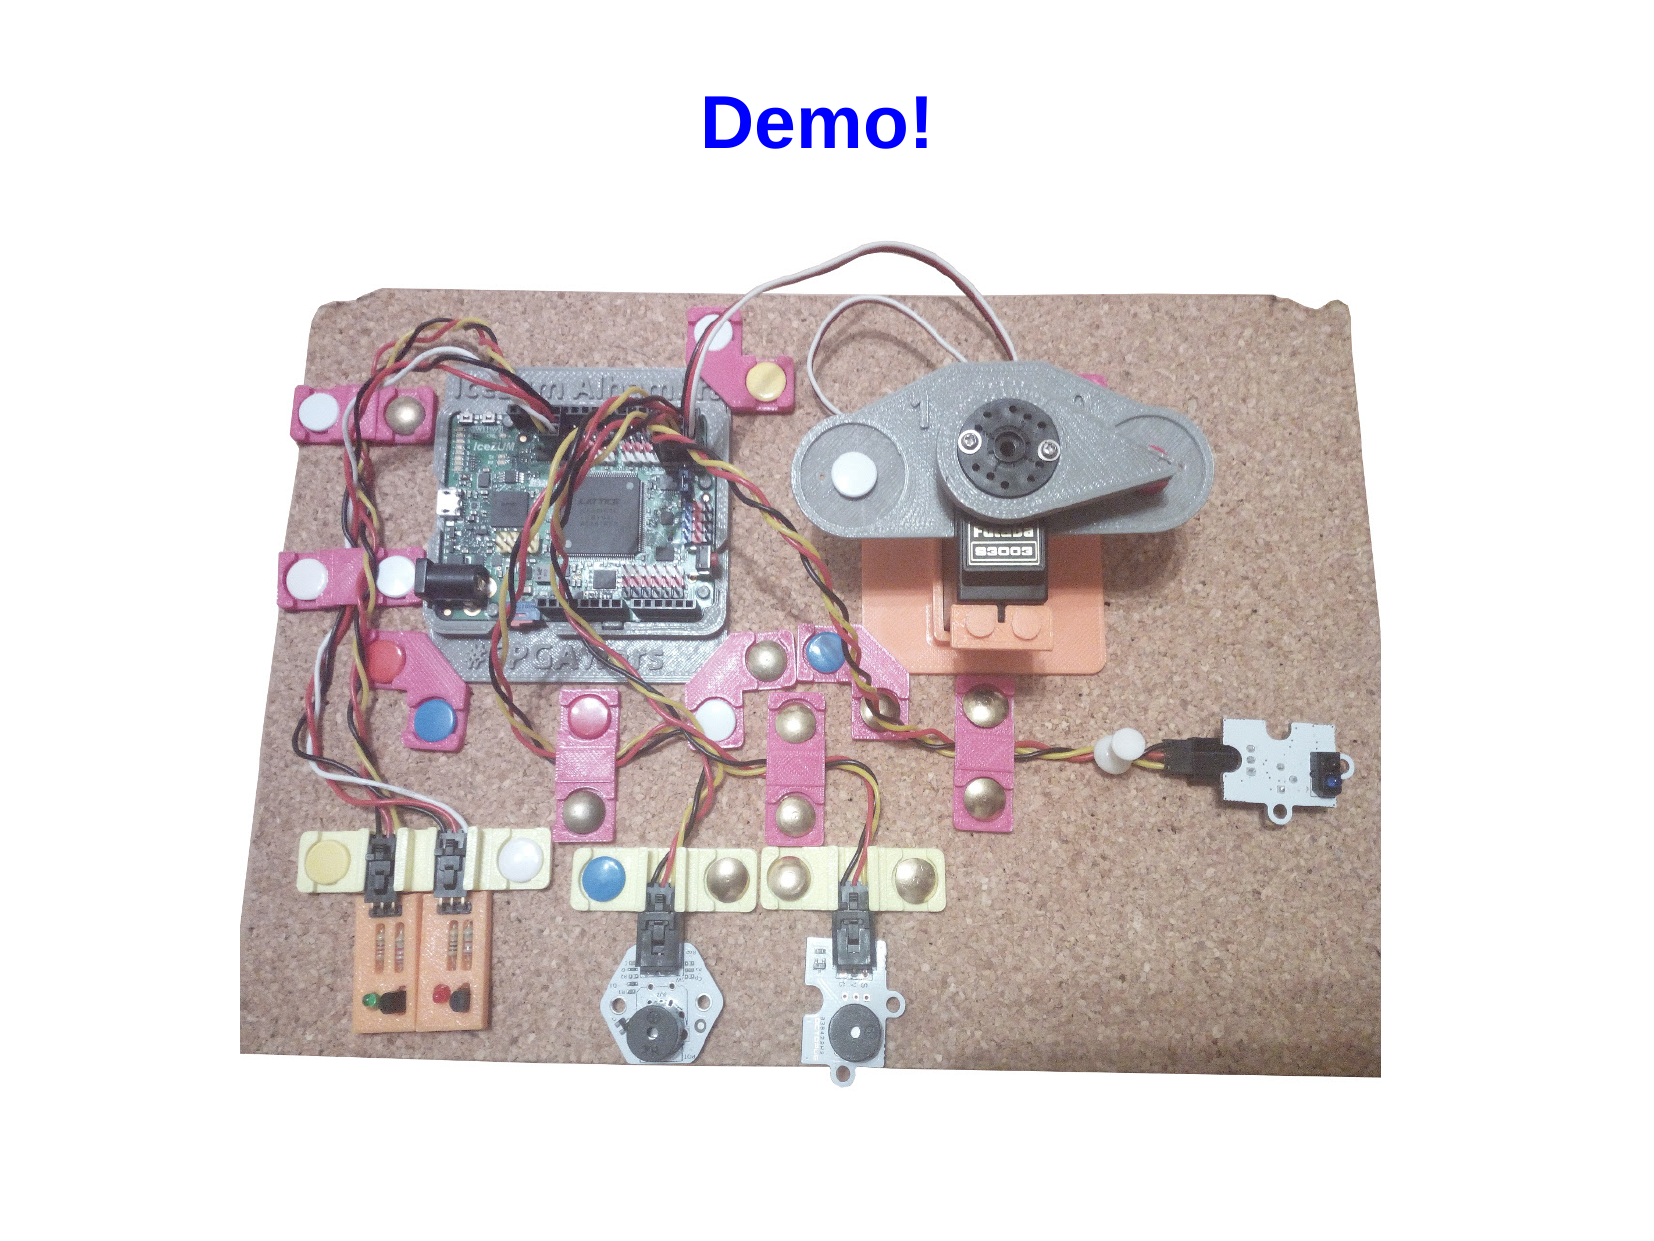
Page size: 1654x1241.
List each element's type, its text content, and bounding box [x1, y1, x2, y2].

picture [240, 229, 1381, 1111]
text_box Demo! [90, 73, 1546, 211]
